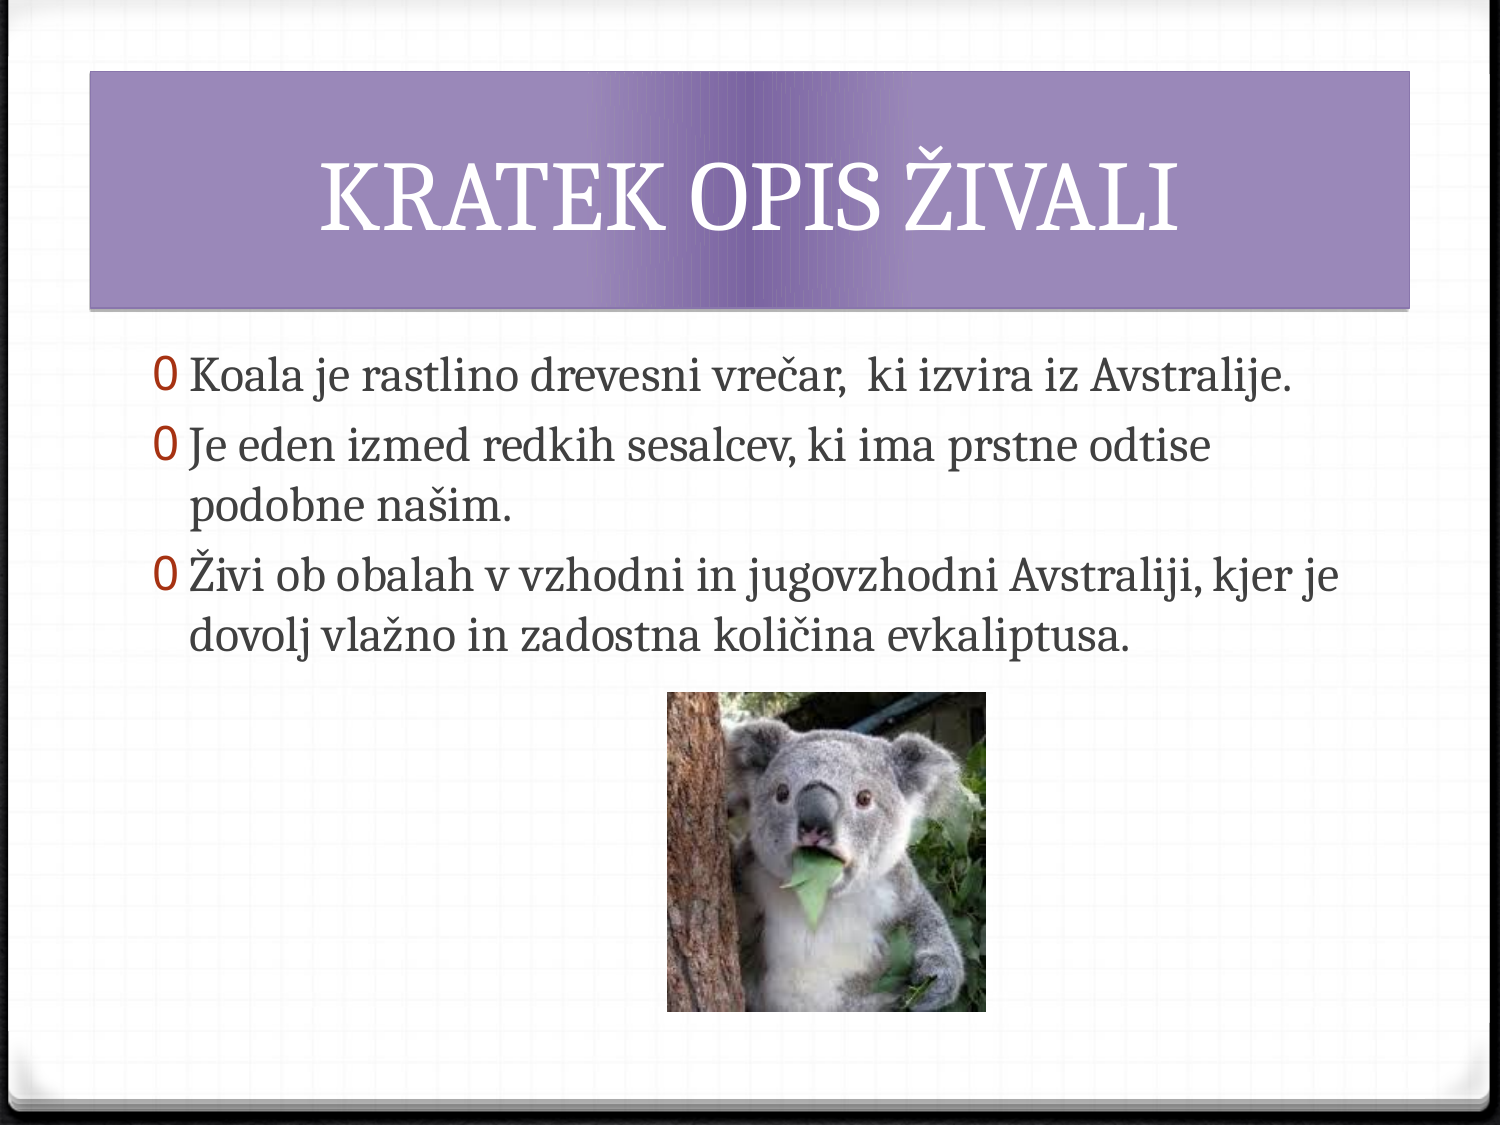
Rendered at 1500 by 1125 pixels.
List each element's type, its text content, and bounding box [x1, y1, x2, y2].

title KRATEK OPIS ŽIVALI [90, 71, 1410, 309]
picture [0, 0, 1500, 1125]
list Koala je rastlino drevesni vrečar, ki izvira iz Avstralije. Je eden izmed redkih sesalcev, ki ima prstne odtise podobne našim. Živi ob obalah v vzhodni in jugovzhodni Avstraliji, kjer je dovolj vlažno in zadostna količina evkaliptusa. [137, 334, 1363, 983]
